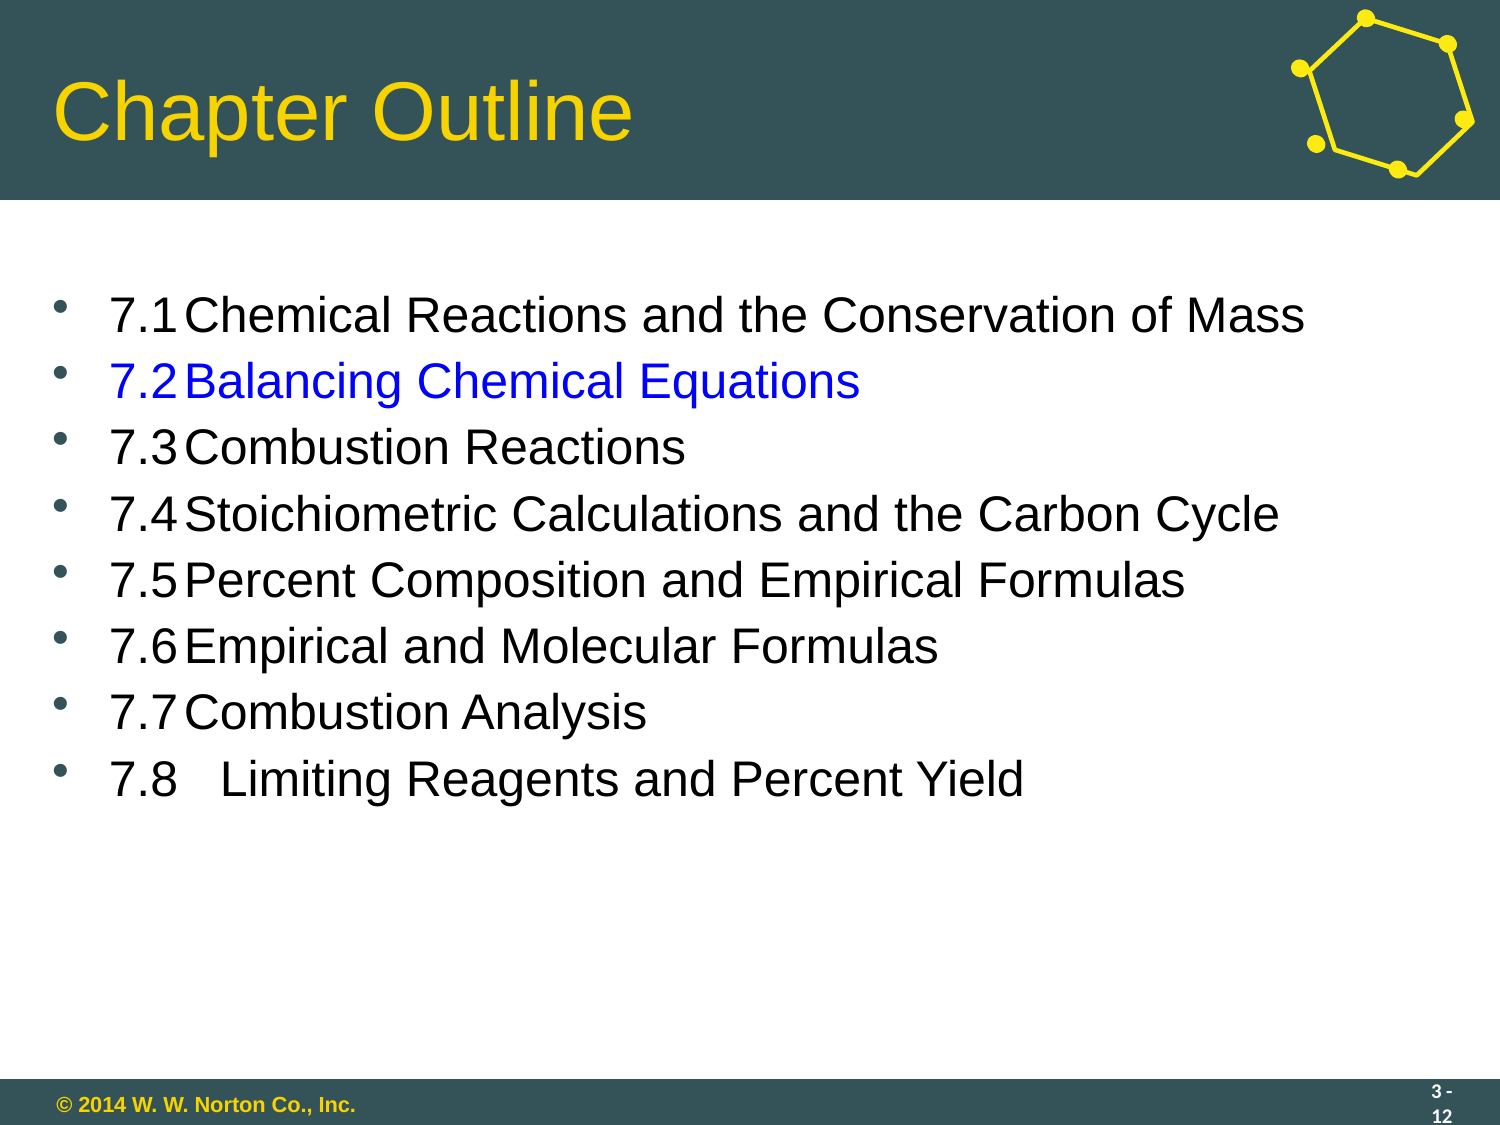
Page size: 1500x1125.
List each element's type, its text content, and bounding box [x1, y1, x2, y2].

list 7.1 Chemical Reactions and the Conservation of Mass 7.2 Balancing Chemical Equations 7.3 Combustion Reactions 7.4 Stoichiometric Calculations and the Carbon Cycle 7.5 Percent Composition and Empirical Formulas 7.6 Empirical and Molecular Formulas 7.7 Combustion Analysis 7.8 Limiting Reagents and Percent Yield [37, 275, 1363, 850]
title Chapter Outline [37, 19, 1118, 195]
slide_number 3 - <number> [1411, 1086, 1468, 1119]
